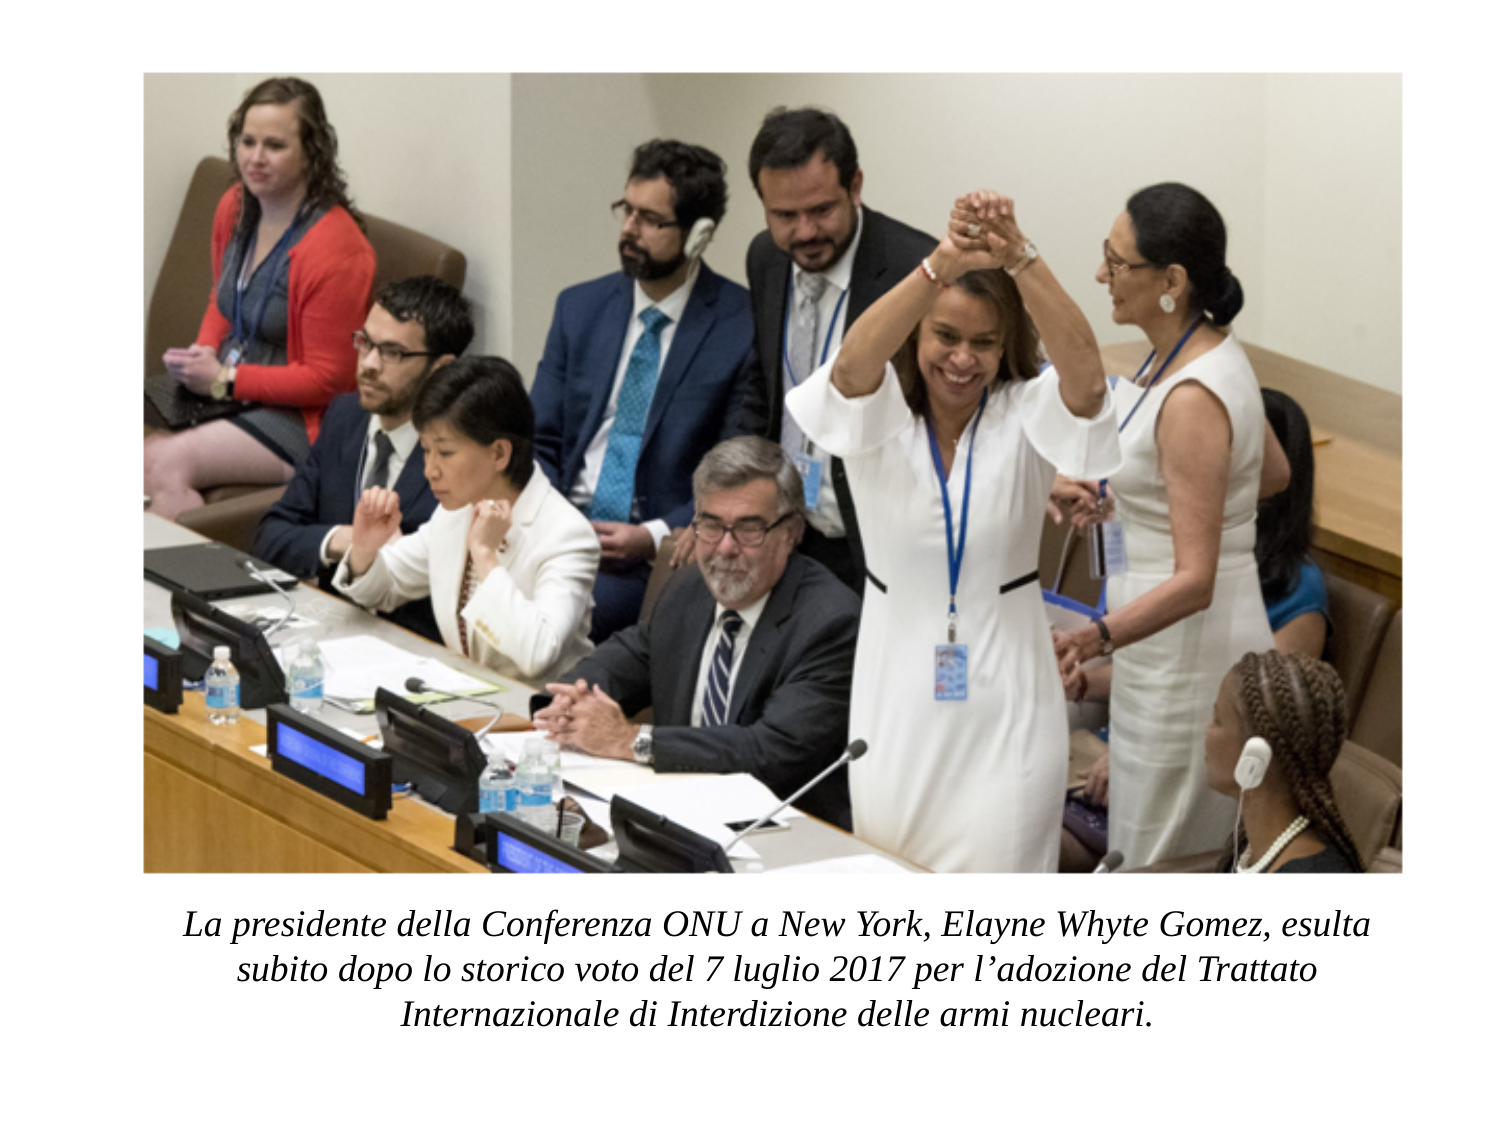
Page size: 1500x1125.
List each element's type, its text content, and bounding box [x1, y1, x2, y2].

text_box La presidente della Conferenza ONU a New York, Elayne Whyte Gomez, esulta subito dopo lo storico voto del 7 luglio 2017 per l’adozione del Trattato Internazionale di Interdizione delle armi nucleari. [130, 891, 1425, 1042]
picture [140, 69, 1407, 878]
